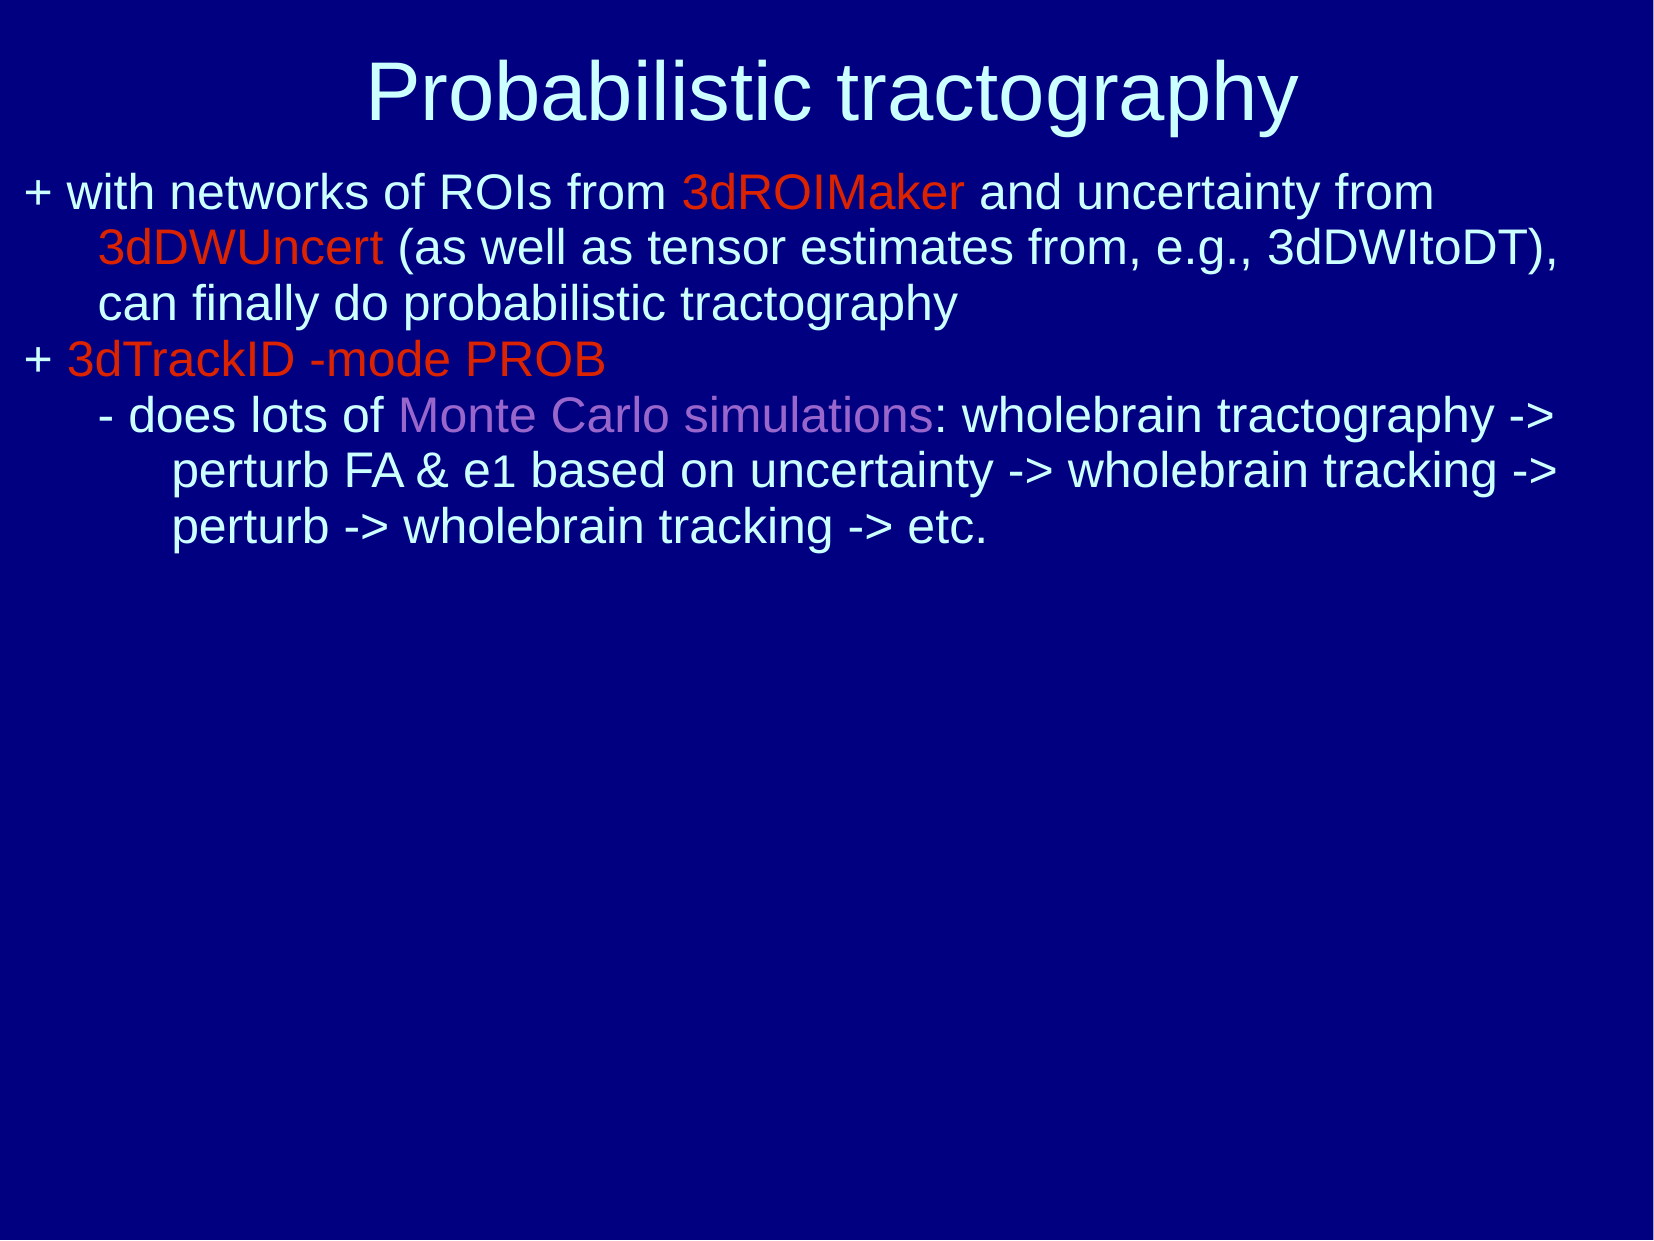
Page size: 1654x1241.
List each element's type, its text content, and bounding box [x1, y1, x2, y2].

title Probabilistic tractography [0, 23, 1654, 160]
text_box + with networks of ROIs from 3dROIMaker and uncertainty from 3dDWUncert (as well as tensor estimates from, e.g., 3dDWItoDT), can finally do probabilistic tractography + 3dTrackID -mode PROB - does lots of Monte Carlo simulations: wholebrain tractography -> perturb FA & e1 based on uncertainty -> wholebrain tracking -> perturb -> wholebrain tracking -> etc. [8, 156, 1631, 674]
